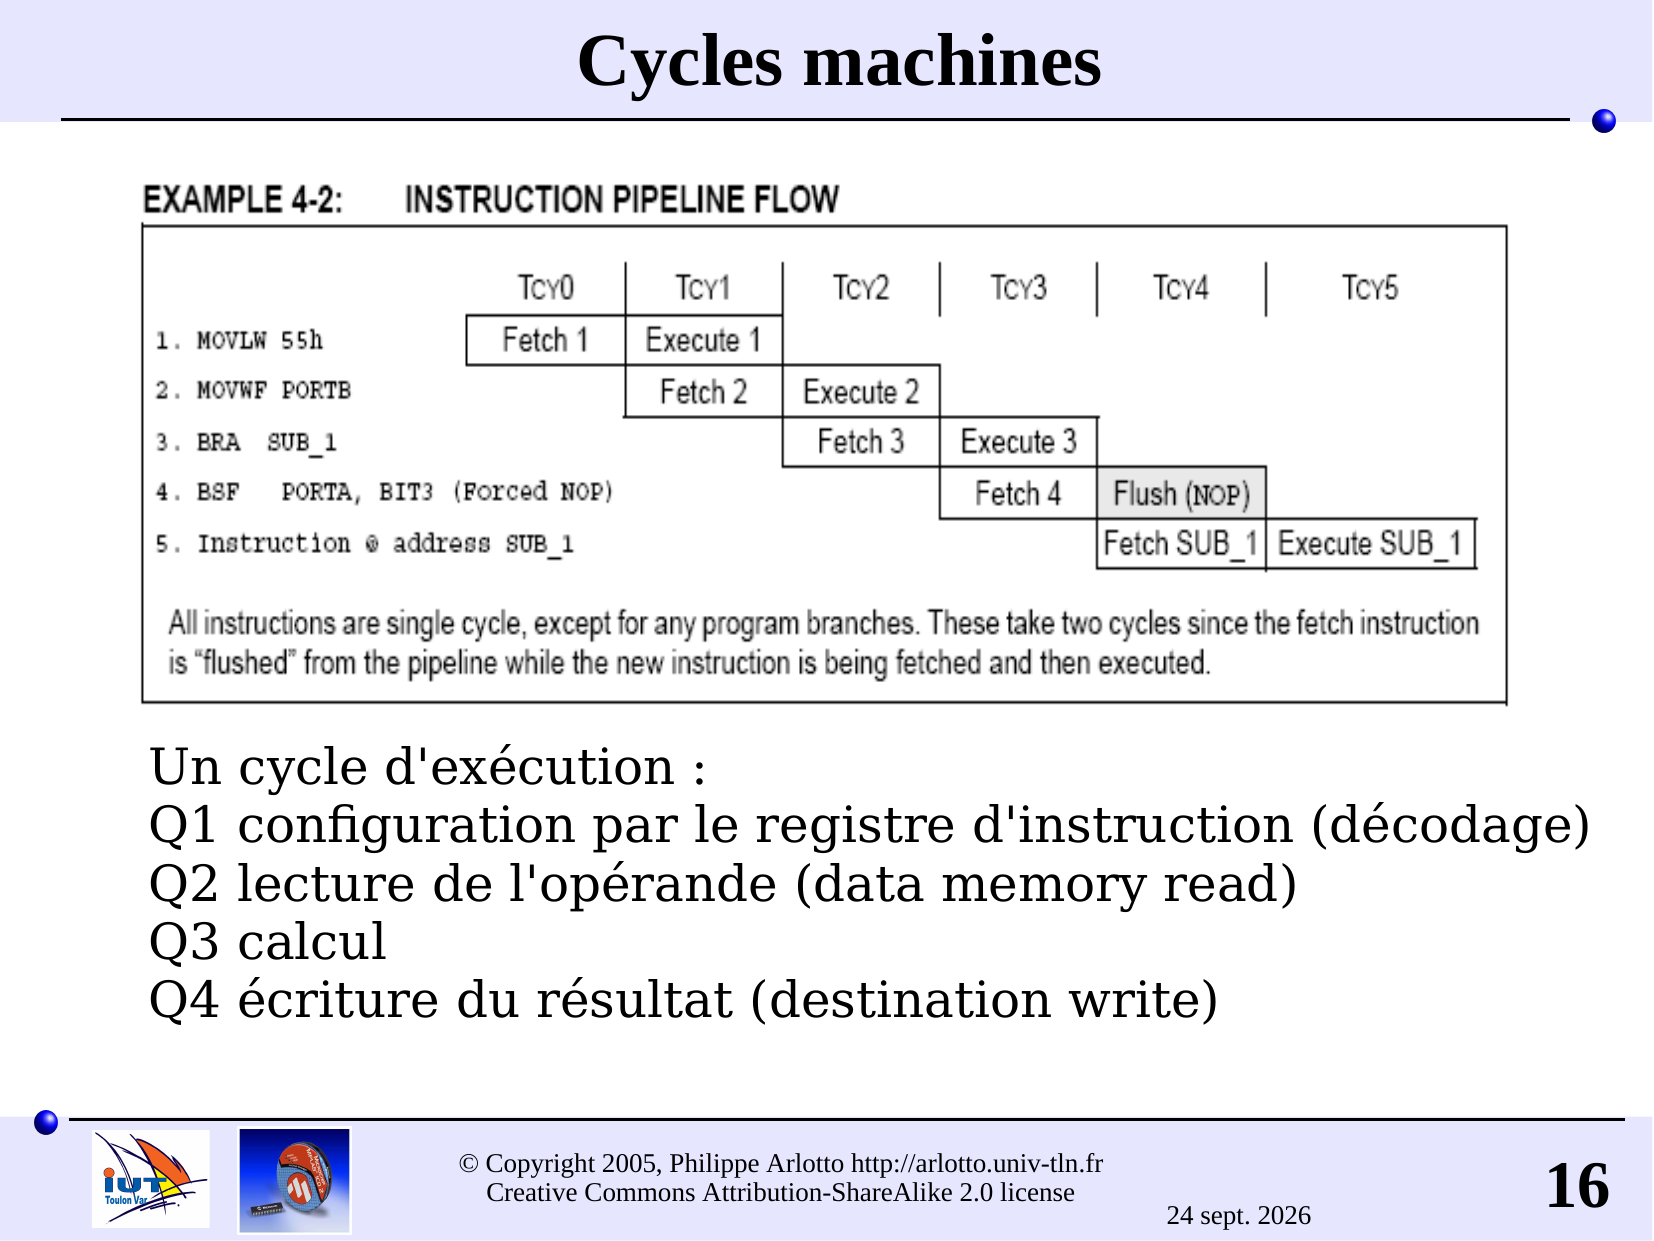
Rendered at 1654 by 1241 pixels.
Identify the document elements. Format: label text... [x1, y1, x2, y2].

picture [118, 176, 1536, 739]
text_box Un cycle d'exécution : Q1 configuration par le registre d'instruction (décodage) Q2 lecture de l'opérande (data memory read) Q3 calcul Q4 écriture du résultat (destination write) [148, 738, 1595, 1030]
picture [237, 1126, 352, 1235]
title Cycles machines [95, 14, 1585, 107]
